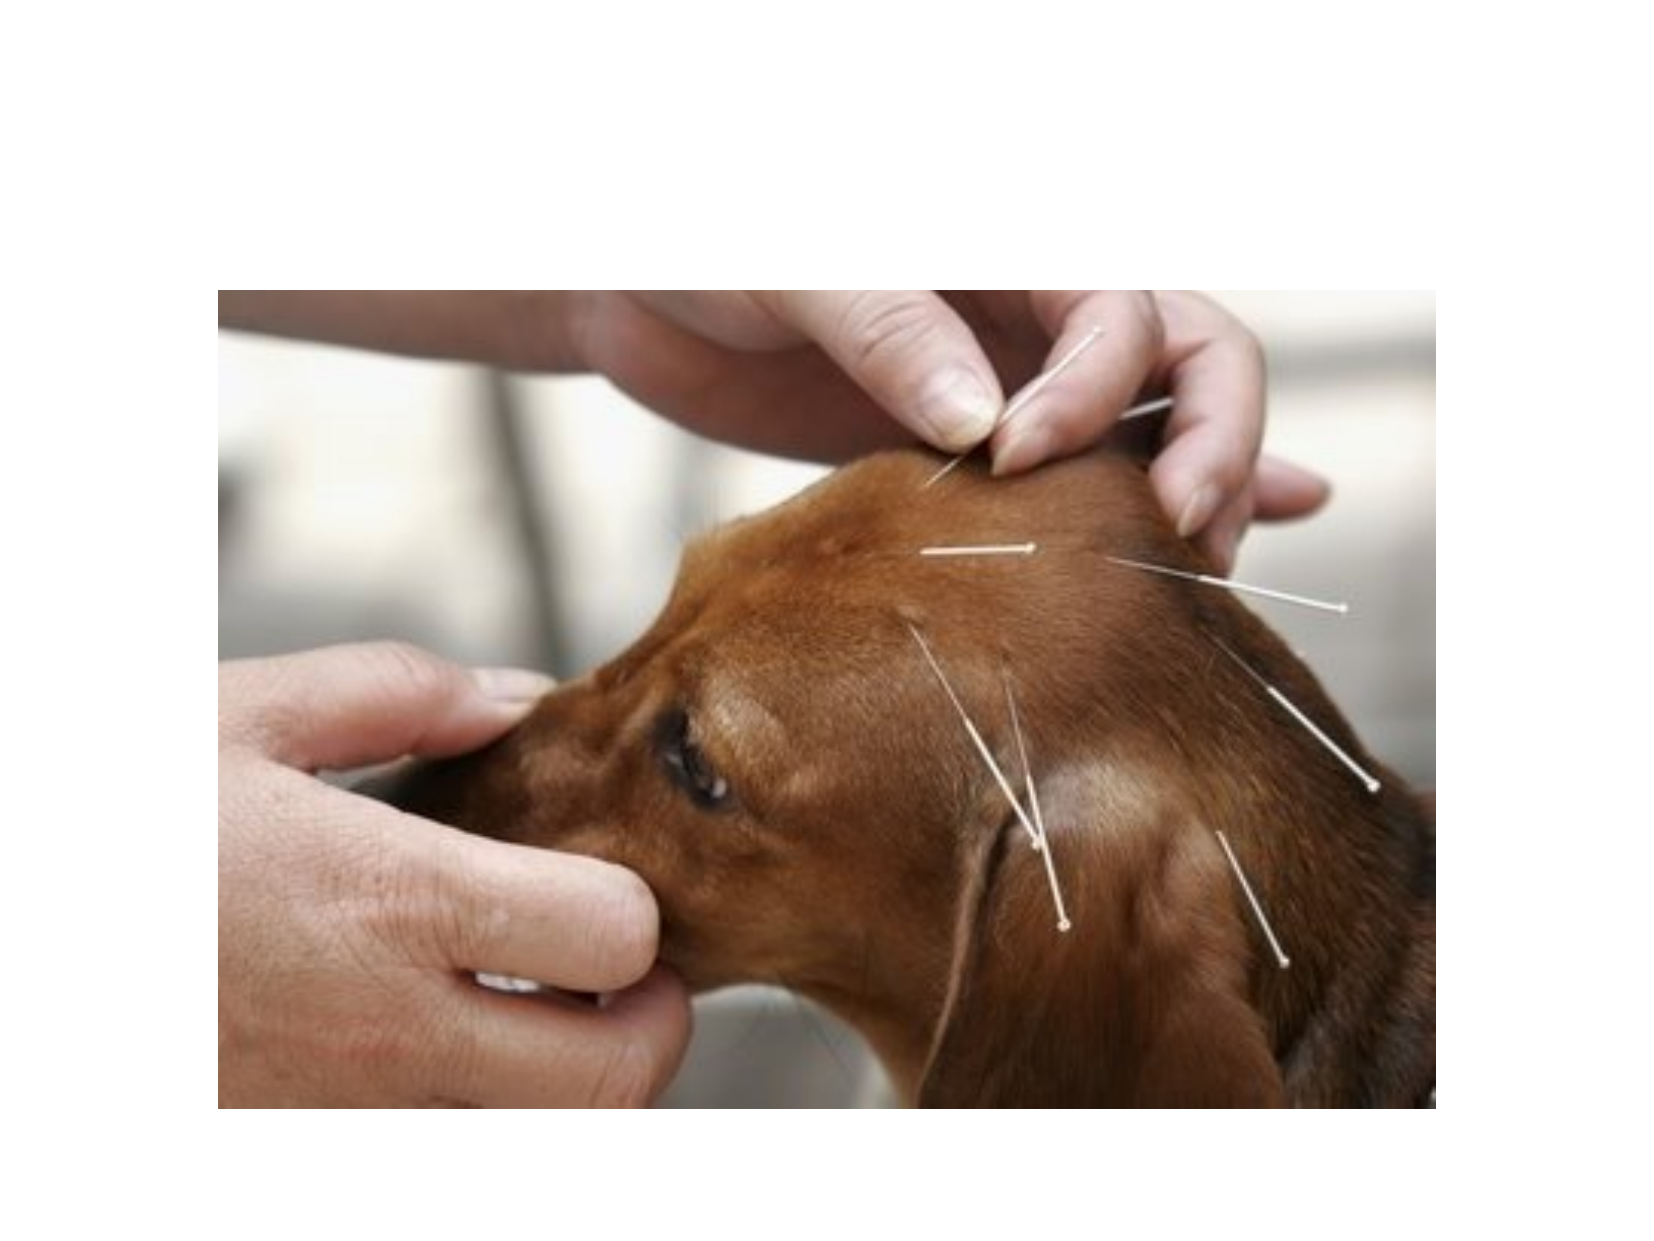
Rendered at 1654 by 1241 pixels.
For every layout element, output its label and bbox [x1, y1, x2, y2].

picture [218, 290, 1436, 1109]
